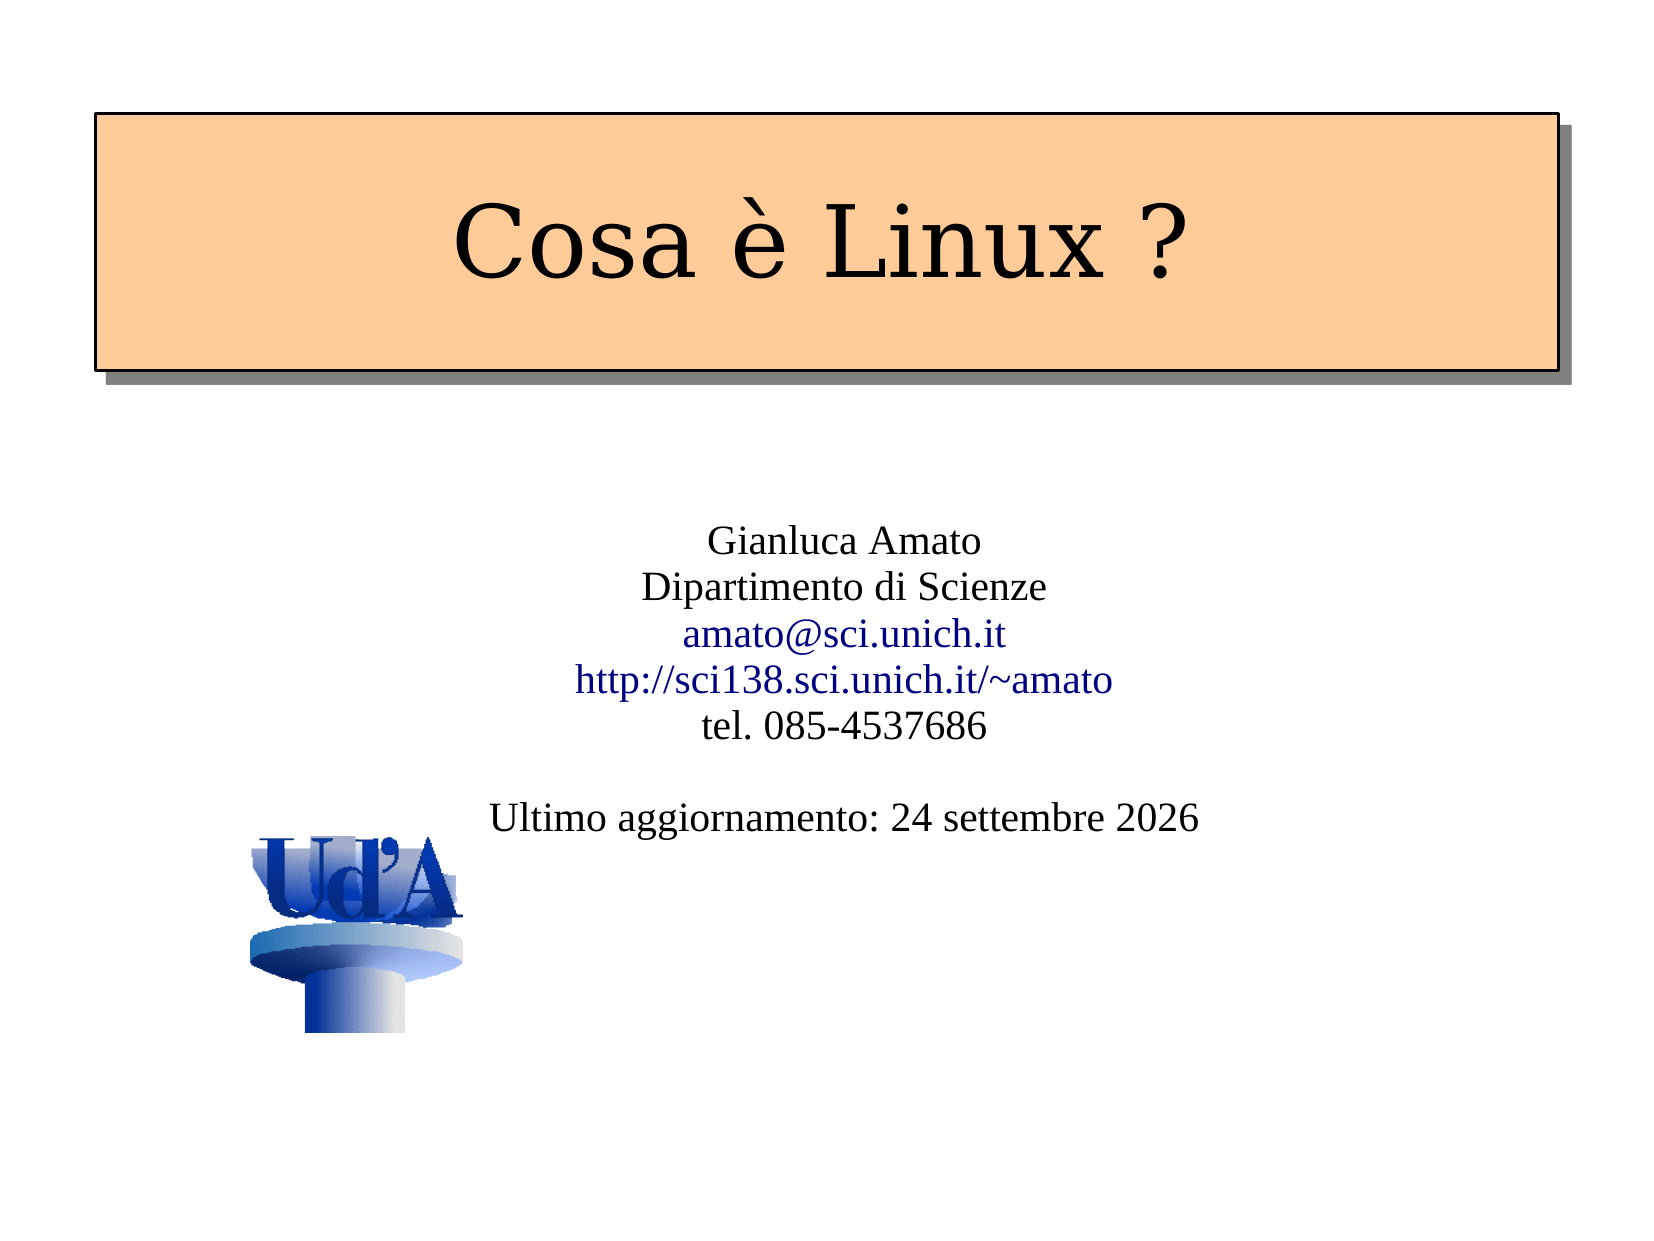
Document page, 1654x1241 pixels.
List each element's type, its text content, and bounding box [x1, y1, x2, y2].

picture [250, 836, 463, 1033]
text_box Gianluca Amato Dipartimento di Scienze amato@sci.unich.it http://sci138.sci.unich.it/~amato tel. 085-4537686 Ultimo aggiornamento: 20 maggio 2009 [396, 471, 1258, 1106]
text_box Cosa è Linux ? [95, 113, 1559, 371]
